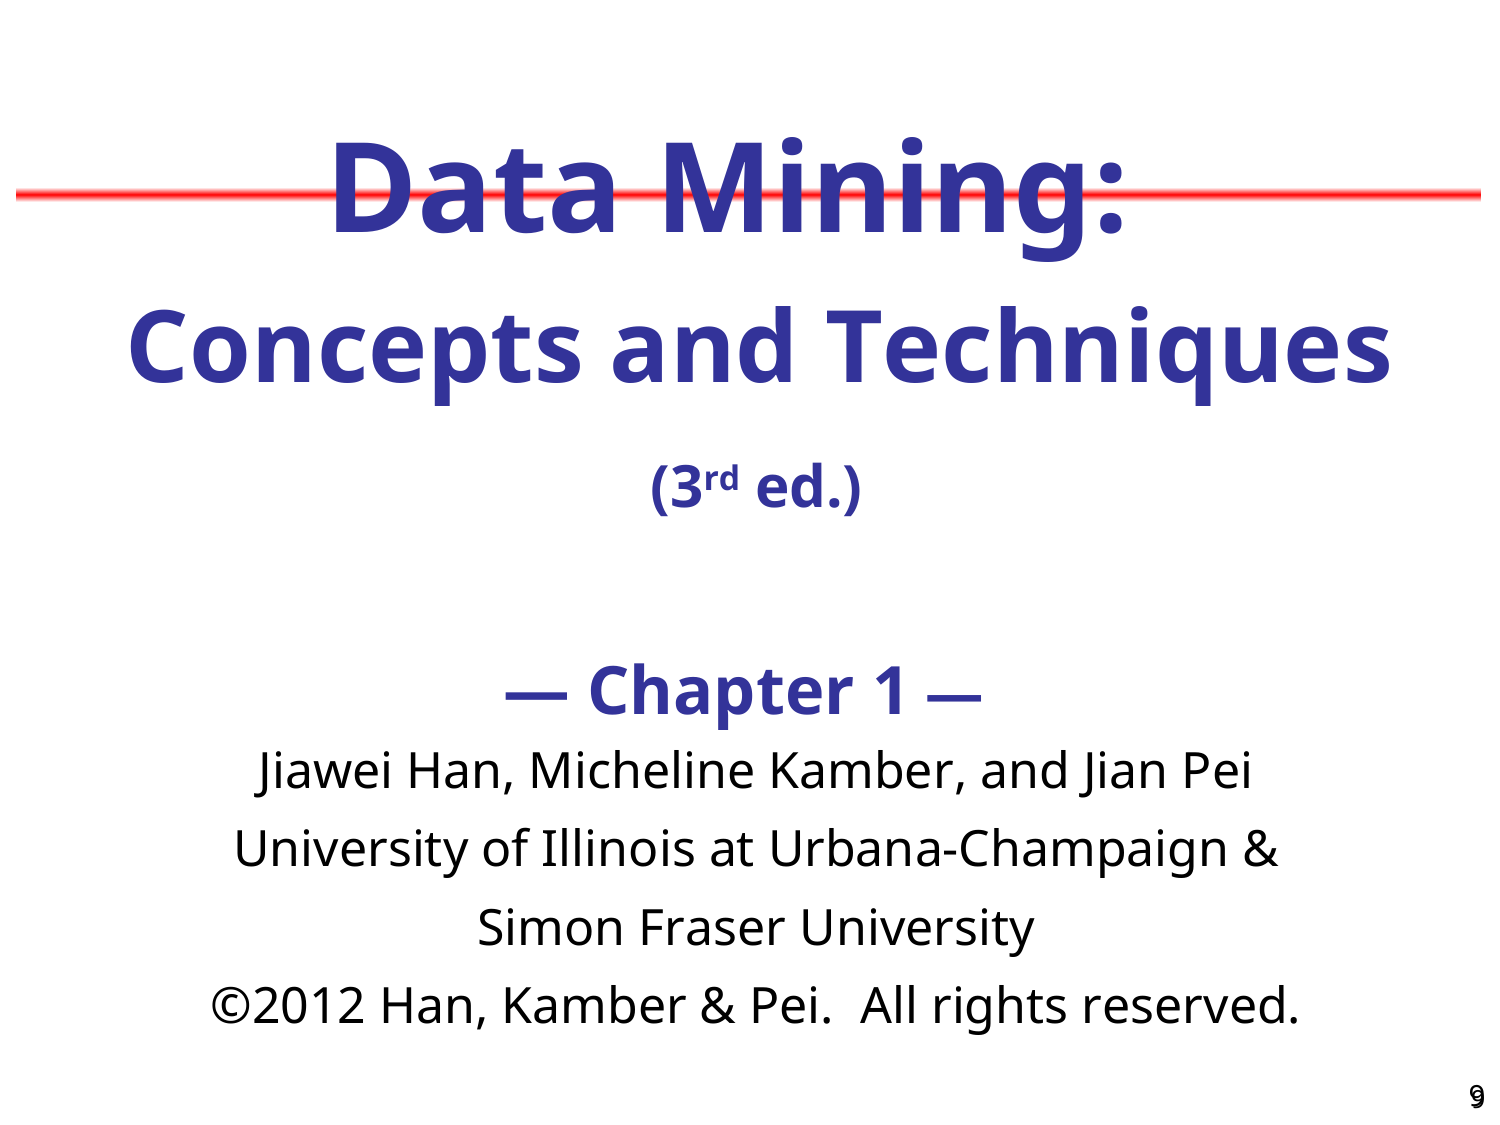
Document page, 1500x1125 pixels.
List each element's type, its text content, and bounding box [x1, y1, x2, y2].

title Data Mining: Concepts and Techniques (3rd ed.) — Chapter 1 — [24, 0, 1463, 736]
text_box <number> [1187, 1050, 1500, 1125]
list Jiawei Han, Micheline Kamber, and Jian Pei University of Illinois at Urbana-Champaign & Simon Fraser University ©2012 Han, Kamber & Pei. All rights reserved. [50, 724, 1463, 1038]
